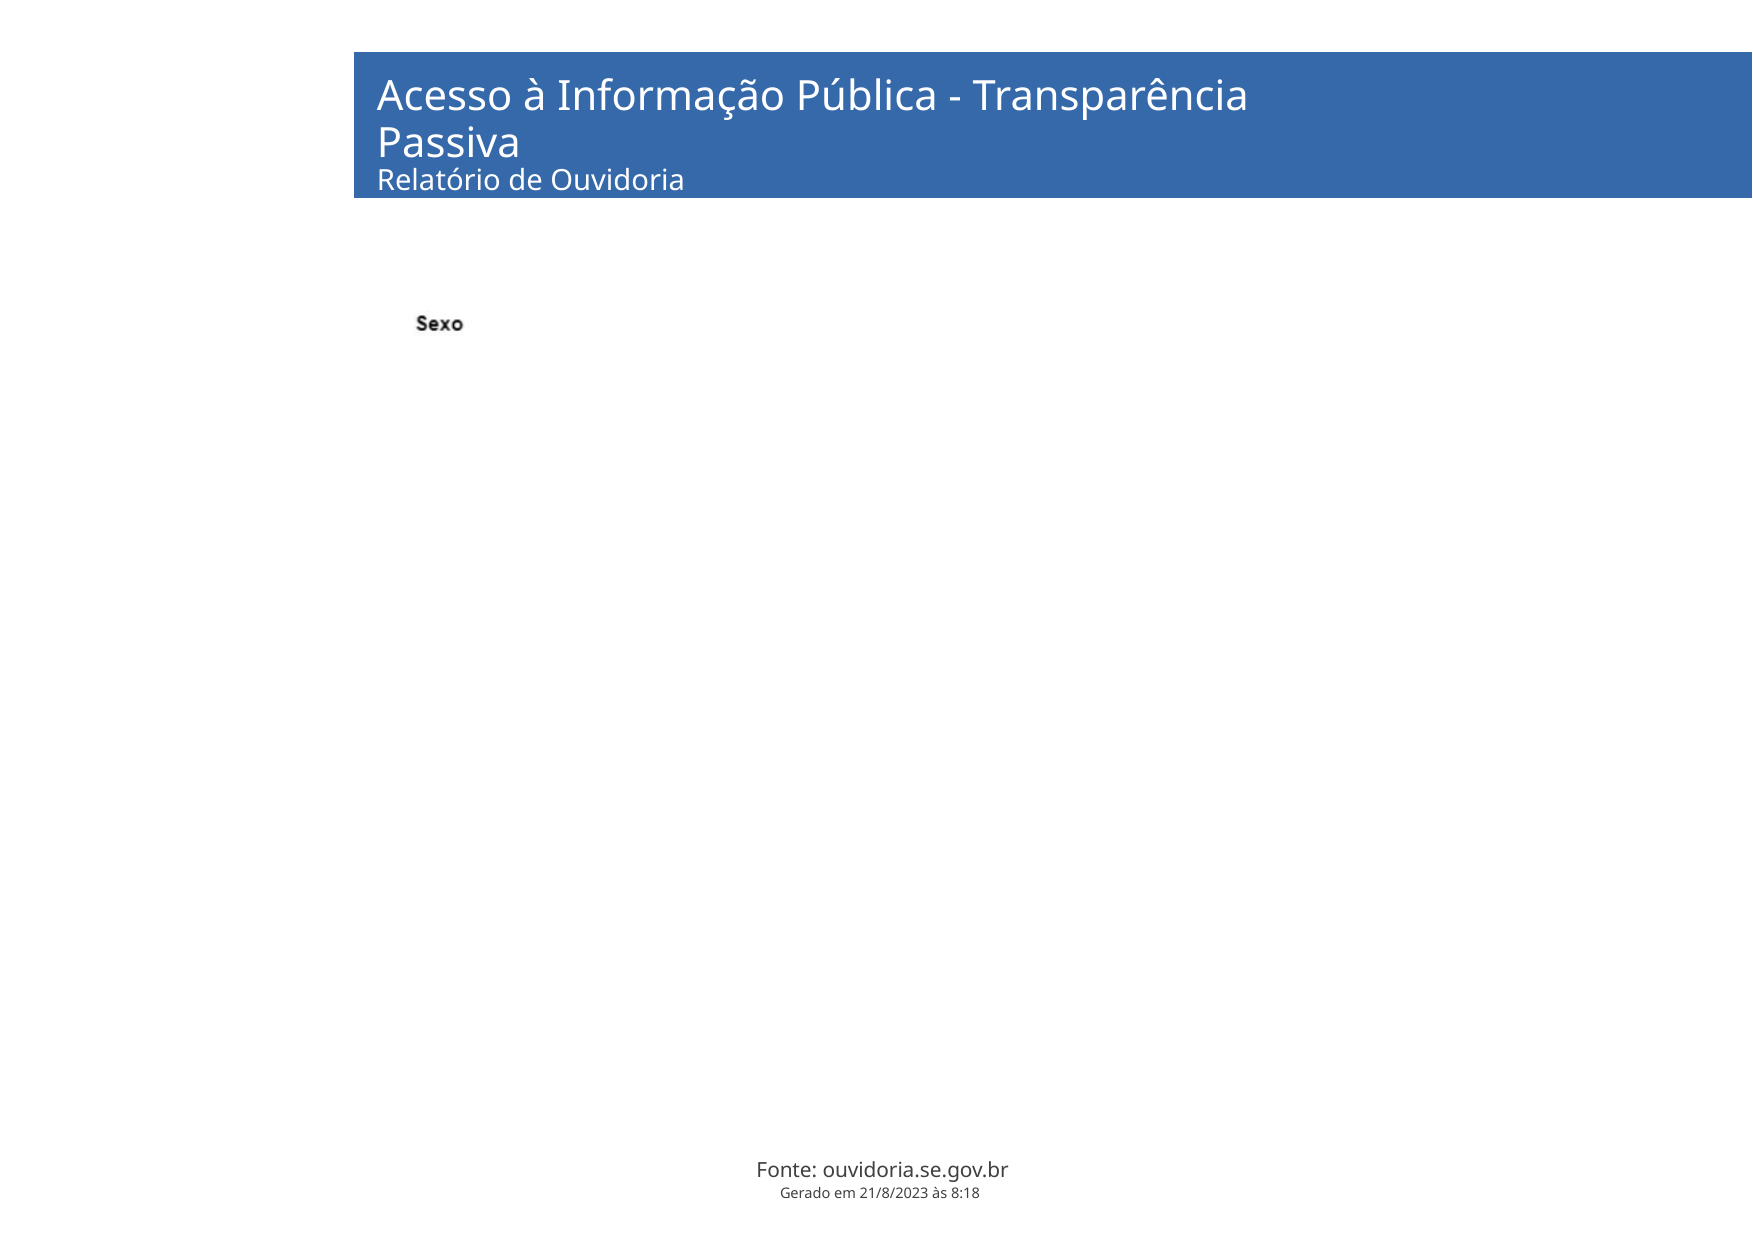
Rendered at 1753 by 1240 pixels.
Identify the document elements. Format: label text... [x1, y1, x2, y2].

text_box Fonte: ouvidoria.se.gov.br [756, 1158, 1023, 1182]
text_box [155, 211, 1599, 1028]
text_box Gerado em 21/8/2023 às 8:18 [780, 1184, 999, 1202]
text_box Acesso à Informação Pública - Transparência Passiva Relatório de Ouvidoria EMSETUR - Julho a Julho de 2023 [376, 72, 1403, 228]
text_box [354, 52, 1752, 198]
